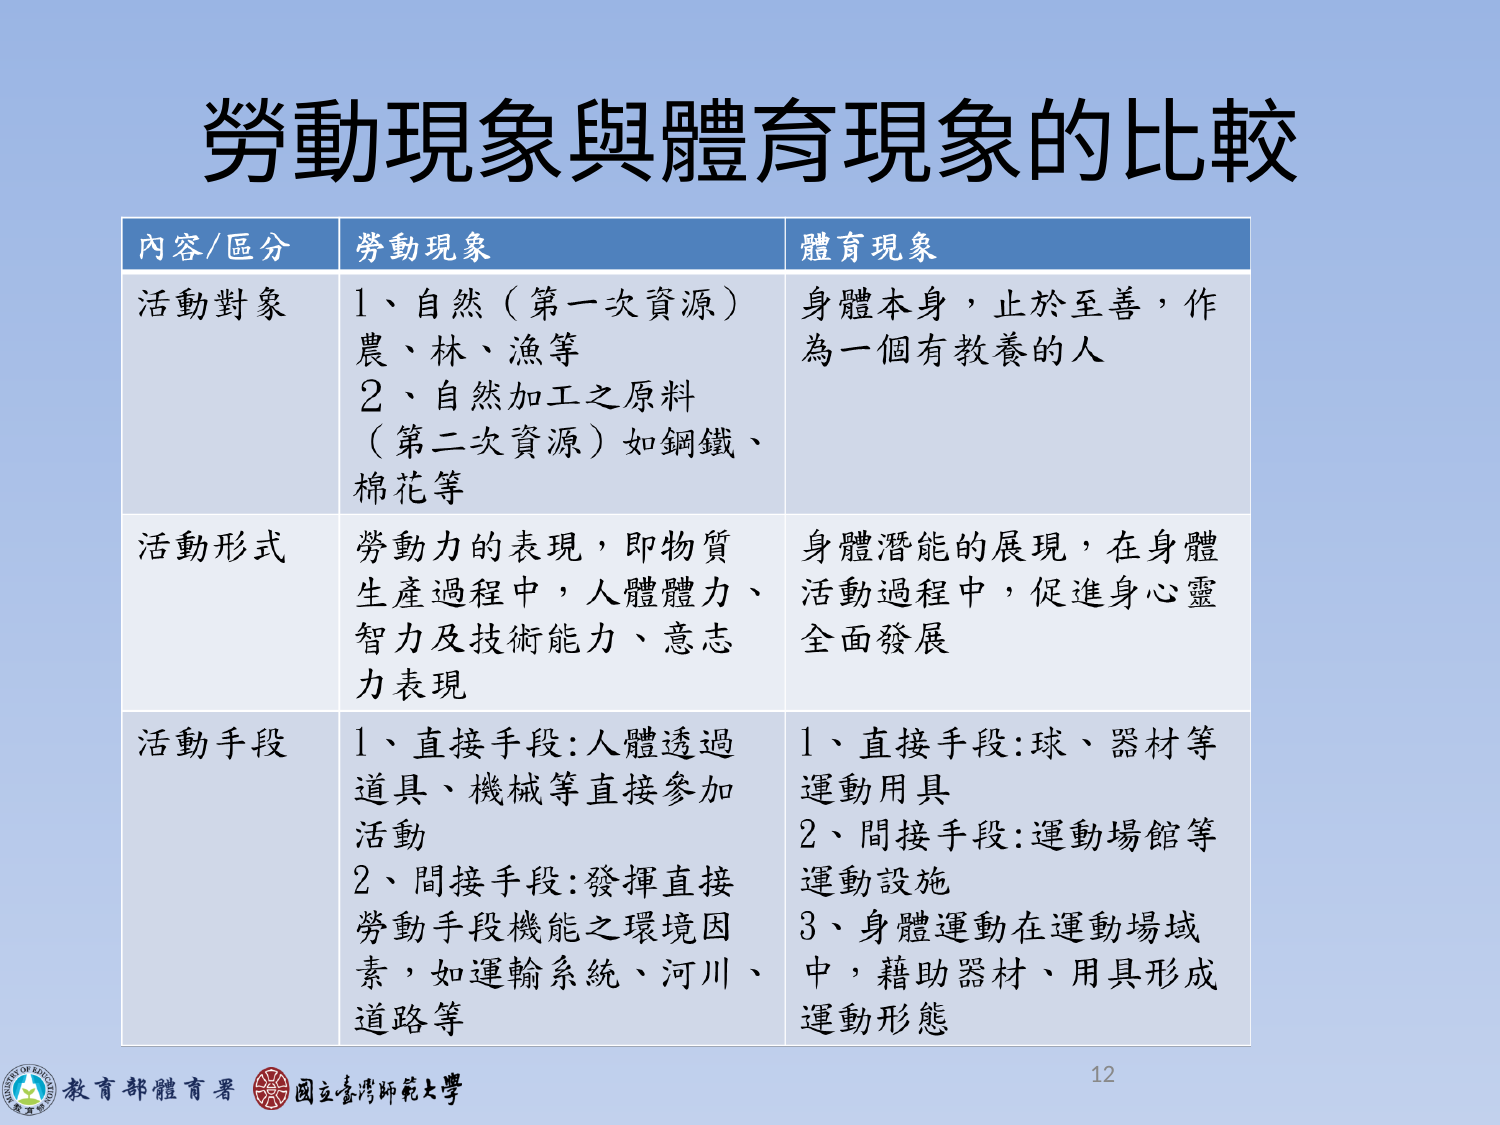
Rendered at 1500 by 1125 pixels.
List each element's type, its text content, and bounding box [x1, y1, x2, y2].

picture [121, 213, 1251, 1062]
title 勞動現象與體育現象的比較 [75, 45, 1426, 233]
text_box [1074, 1042, 1426, 1103]
